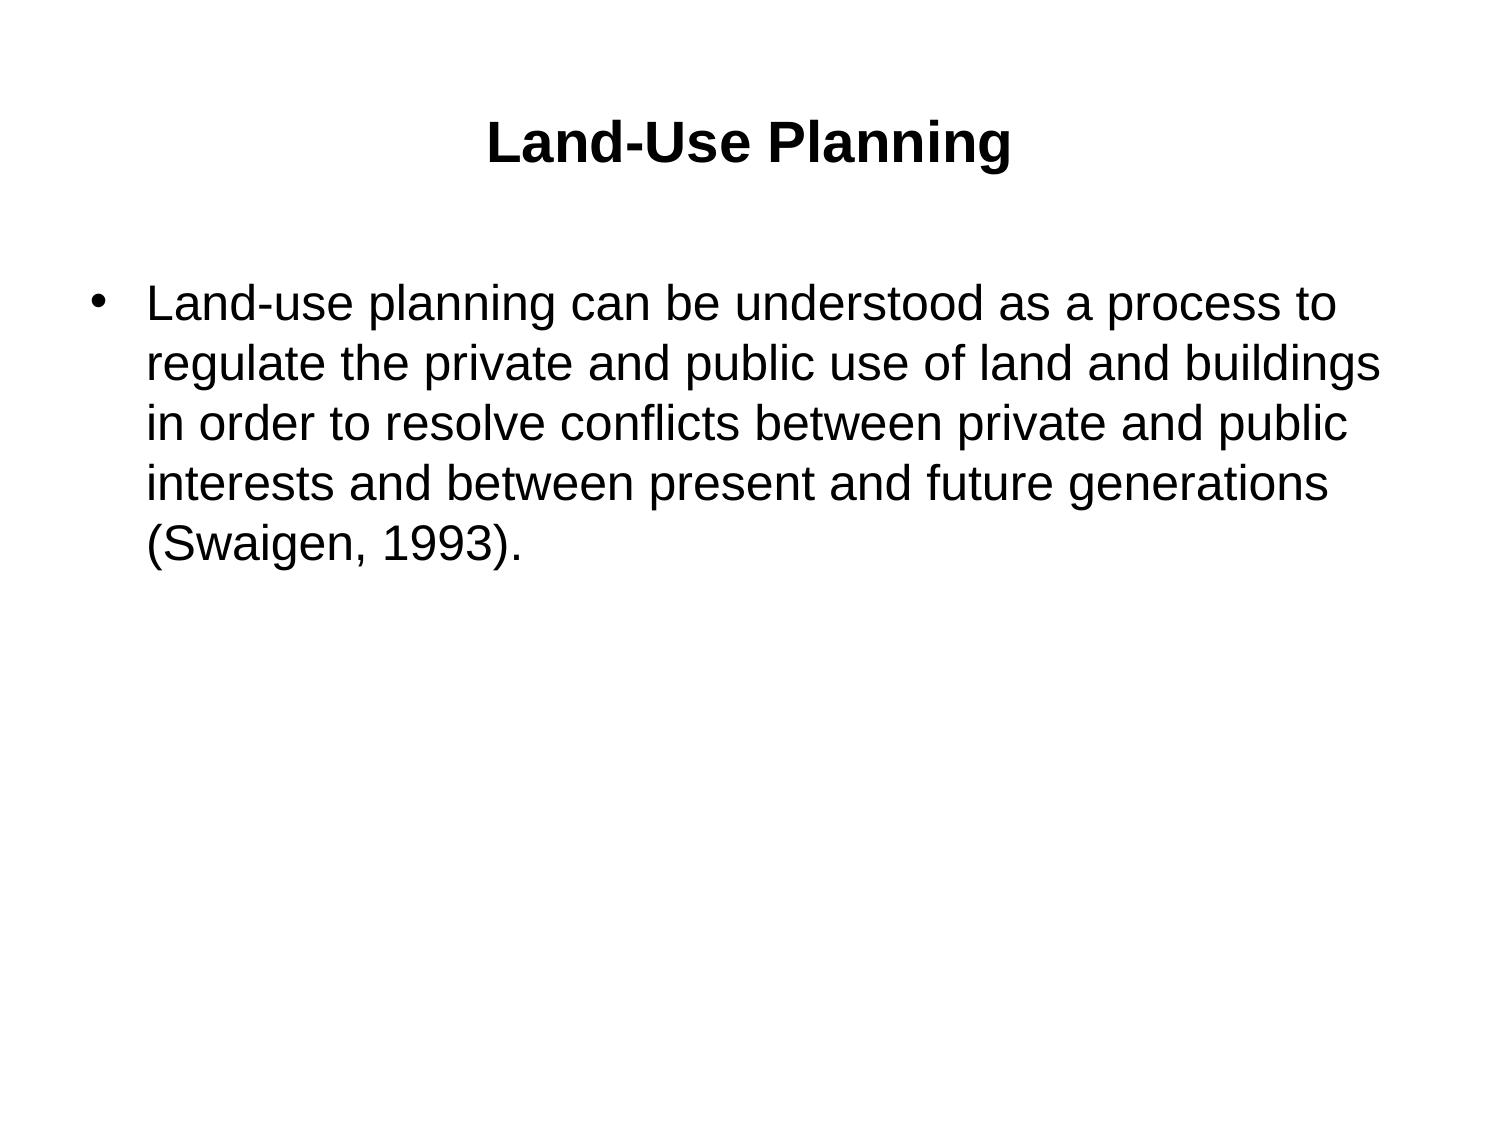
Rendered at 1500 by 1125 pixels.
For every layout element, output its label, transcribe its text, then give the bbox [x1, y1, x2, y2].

title Land-Use Planning [75, 45, 1426, 233]
list Land-use planning can be understood as a process to regulate the private and public use of land and buildings in order to resolve conflicts between private and public interests and between present and future generations (Swaigen, 1993). [75, 262, 1426, 1005]
